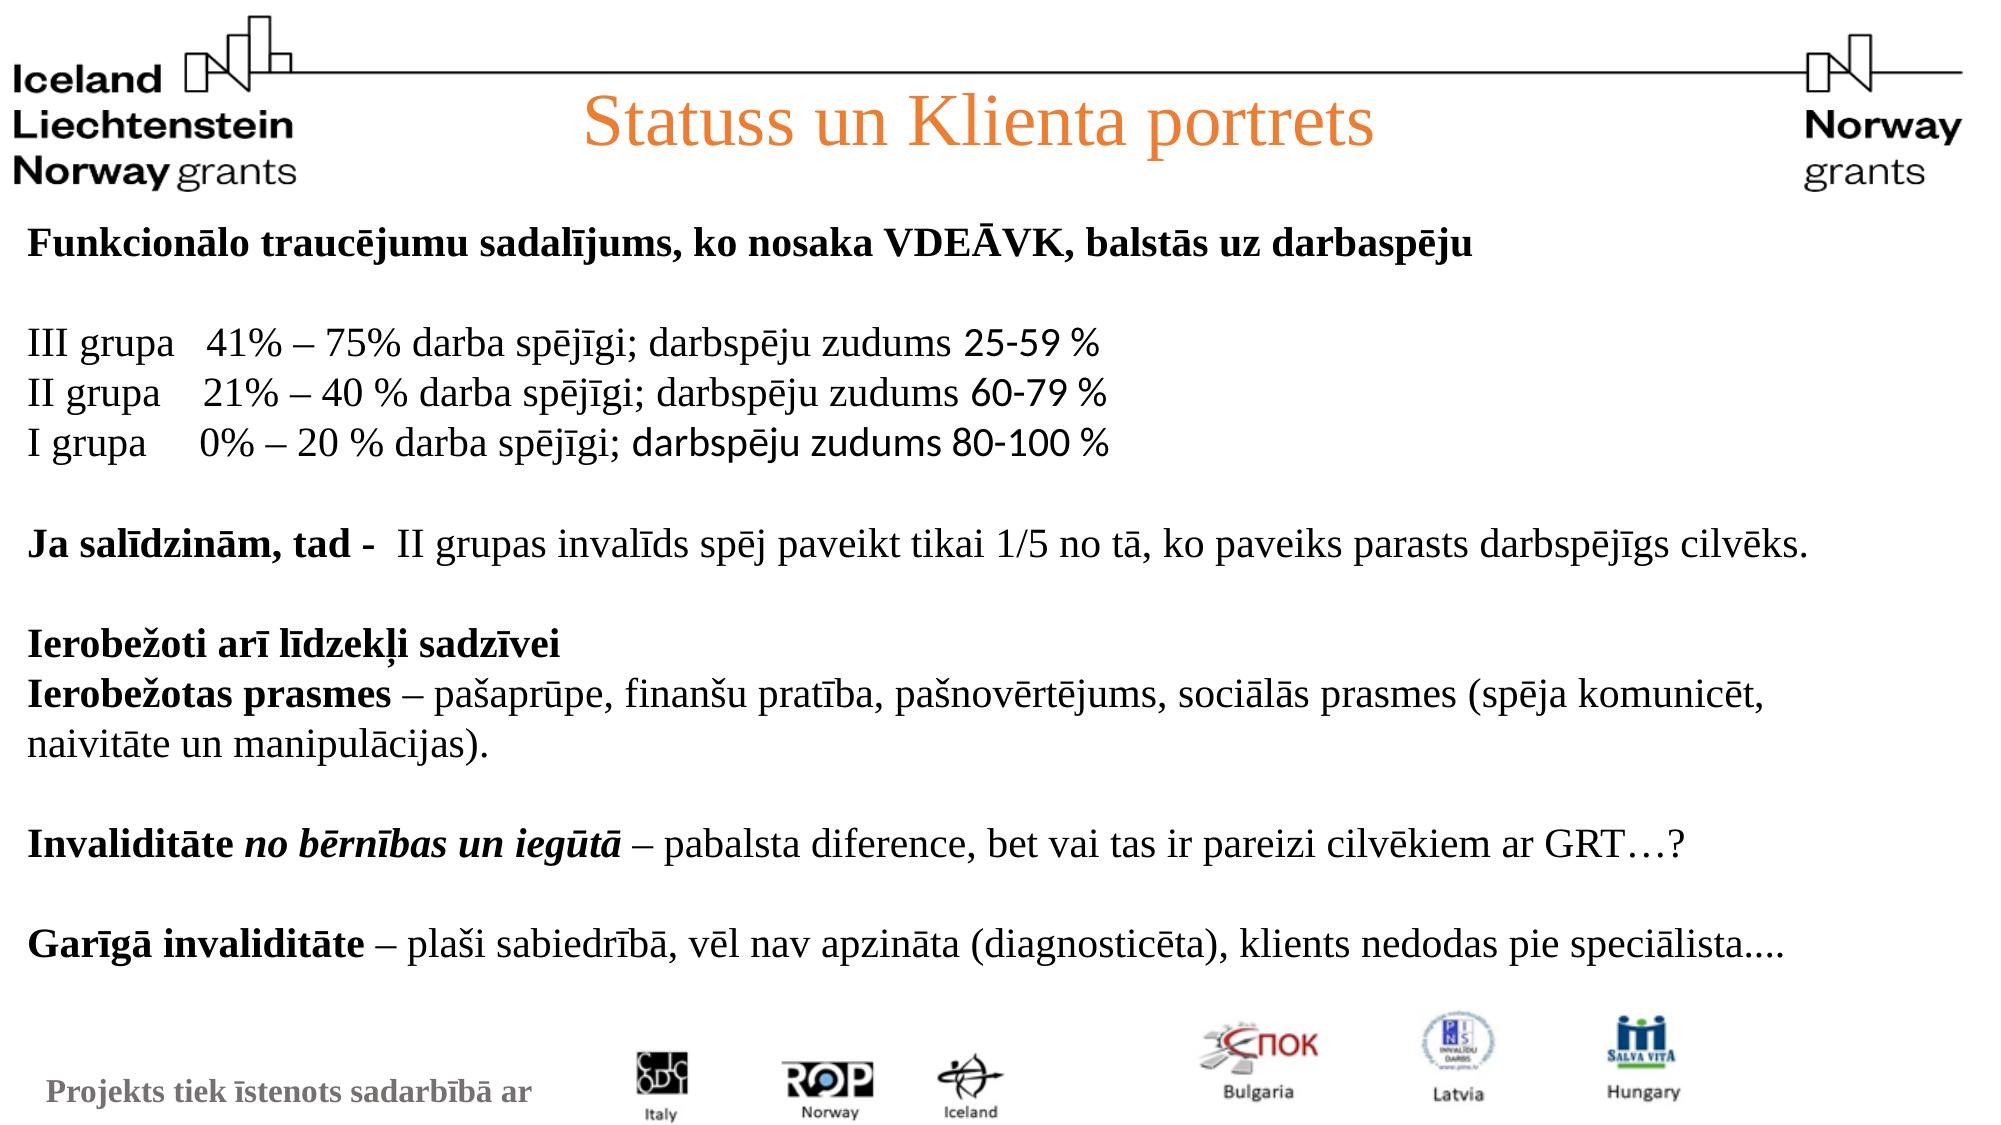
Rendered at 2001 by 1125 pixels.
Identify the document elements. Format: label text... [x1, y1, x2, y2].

text_box Funkcionālo traucējumu sadalījums, ko nosaka VDEĀVK, balstās uz darbaspēju III grupa 41% – 75% darba spējīgi; darbspēju zudums 25-59 % II grupa 21% – 40 % darba spējīgi; darbspēju zudums 60-79 % I grupa 0% – 20 % darba spējīgi; darbspēju zudums 80-100 % Ja salīdzinām, tad - II grupas invalīds spēj paveikt tikai 1/5 no tā, ko paveiks parasts darbspējīgs cilvēks. Ierobežoti arī līdzekļi sadzīvei Ierobežotas prasmes – pašaprūpe, finanšu pratība, pašnovērtējums, sociālās prasmes (spēja komunicēt, naivitāte un manipulācijas). Invaliditāte no bērnības un iegūtā – pabalsta diference, bet vai tas ir pareizi cilvēkiem ar GRT…? Garīgā invaliditāte – plaši sabiedrībā, vēl nav apzināta (diagnosticēta), klients nedodas pie speciālista.... [12, 207, 1835, 981]
picture [591, 1030, 1035, 1125]
picture [12, 15, 1963, 193]
picture [1136, 1009, 1755, 1118]
text_box Projekts tiek īstenots sadarbībā ar [30, 1061, 591, 1118]
